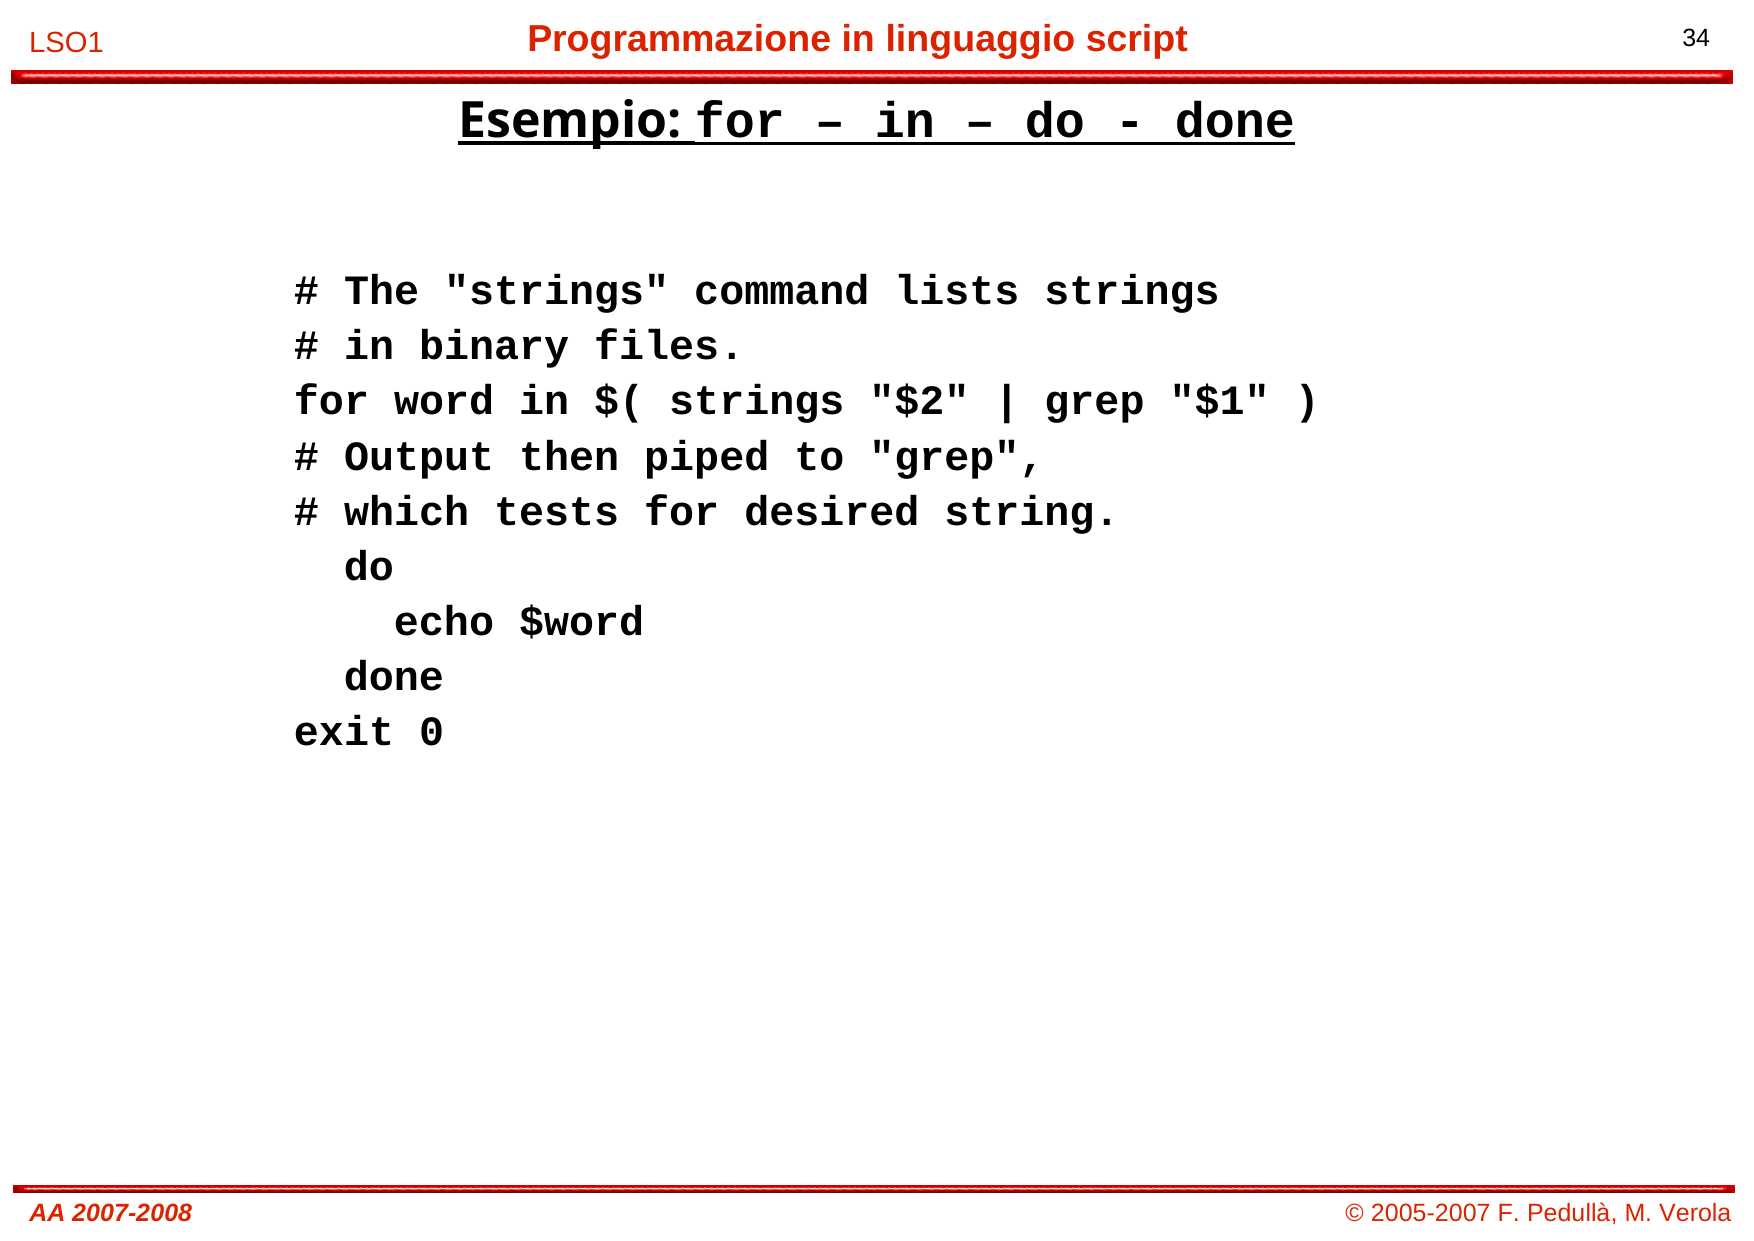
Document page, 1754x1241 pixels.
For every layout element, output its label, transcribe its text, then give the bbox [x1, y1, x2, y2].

list # The "strings" command lists strings # in binary files. for word in $( strings "$2" | grep "$1" ) # Output then piped to "grep", # which tests for desired string. do echo $word done exit 0 [279, 264, 1376, 1021]
title Esempio: for – in – do - done [428, 72, 1325, 168]
picture [13, 1185, 1735, 1193]
picture [11, 70, 1733, 84]
